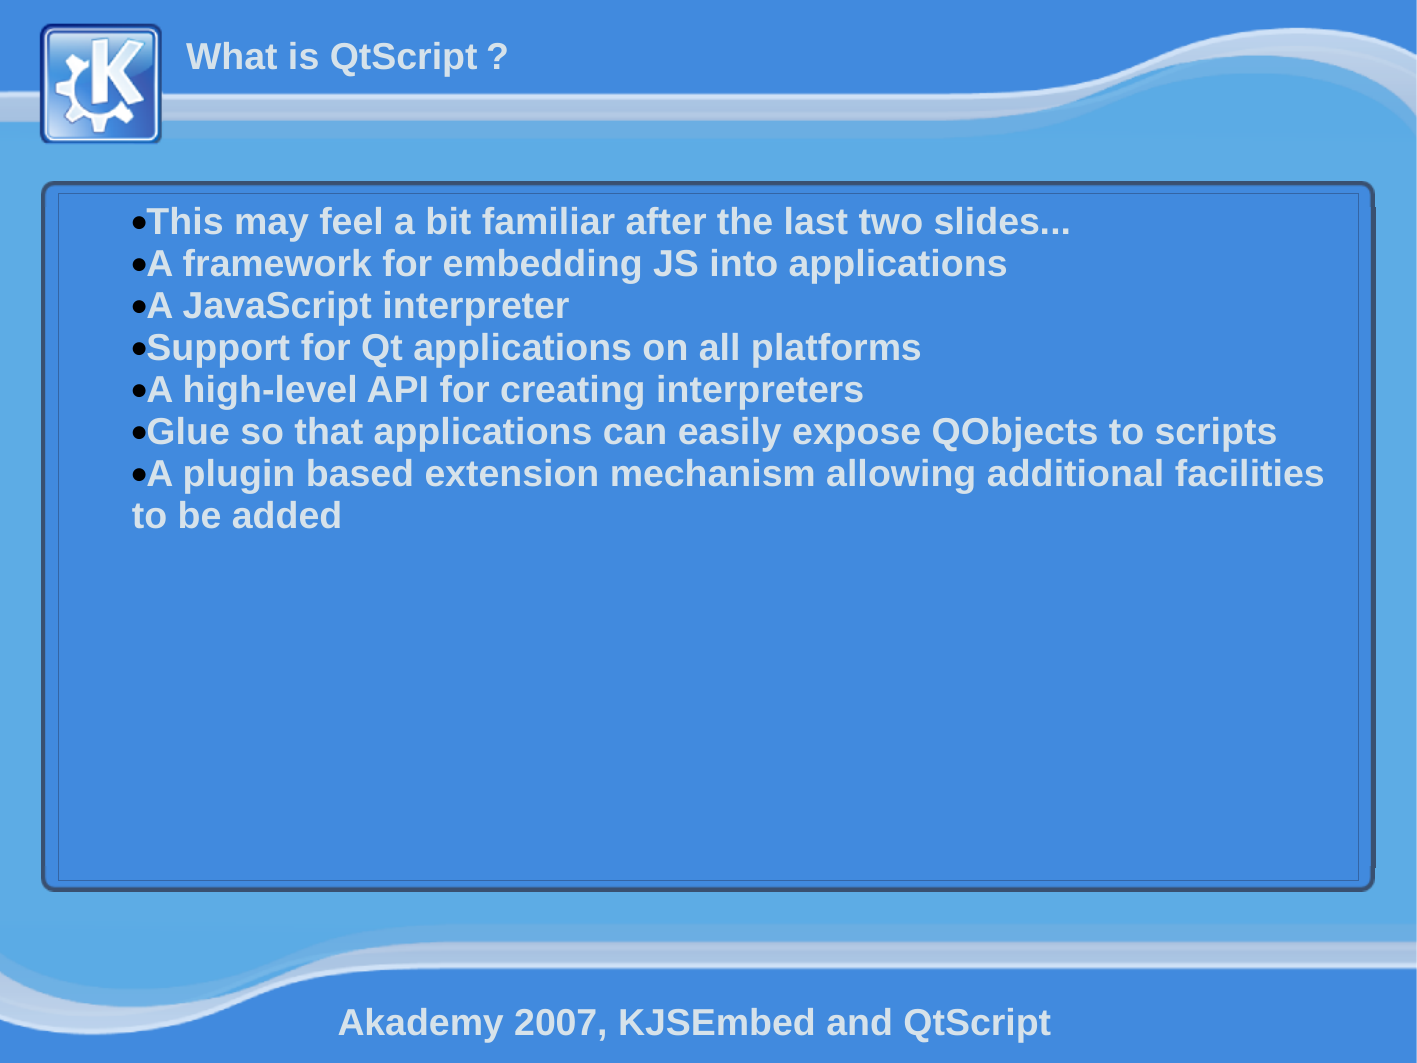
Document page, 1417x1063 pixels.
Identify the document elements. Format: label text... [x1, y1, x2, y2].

text_box What is QtScript ? [171, 27, 1048, 105]
text_box This may feel a bit familiar after the last two slides... A framework for embedding JS into applications A JavaScript interpreter Support for Qt applications on all platforms A high-level API for creating interpreters Glue so that applications can easily expose QObjects to scripts A plugin based extension mechanism allowing additional facilities to be added [58, 193, 1359, 881]
picture [0, 0, 1417, 1063]
